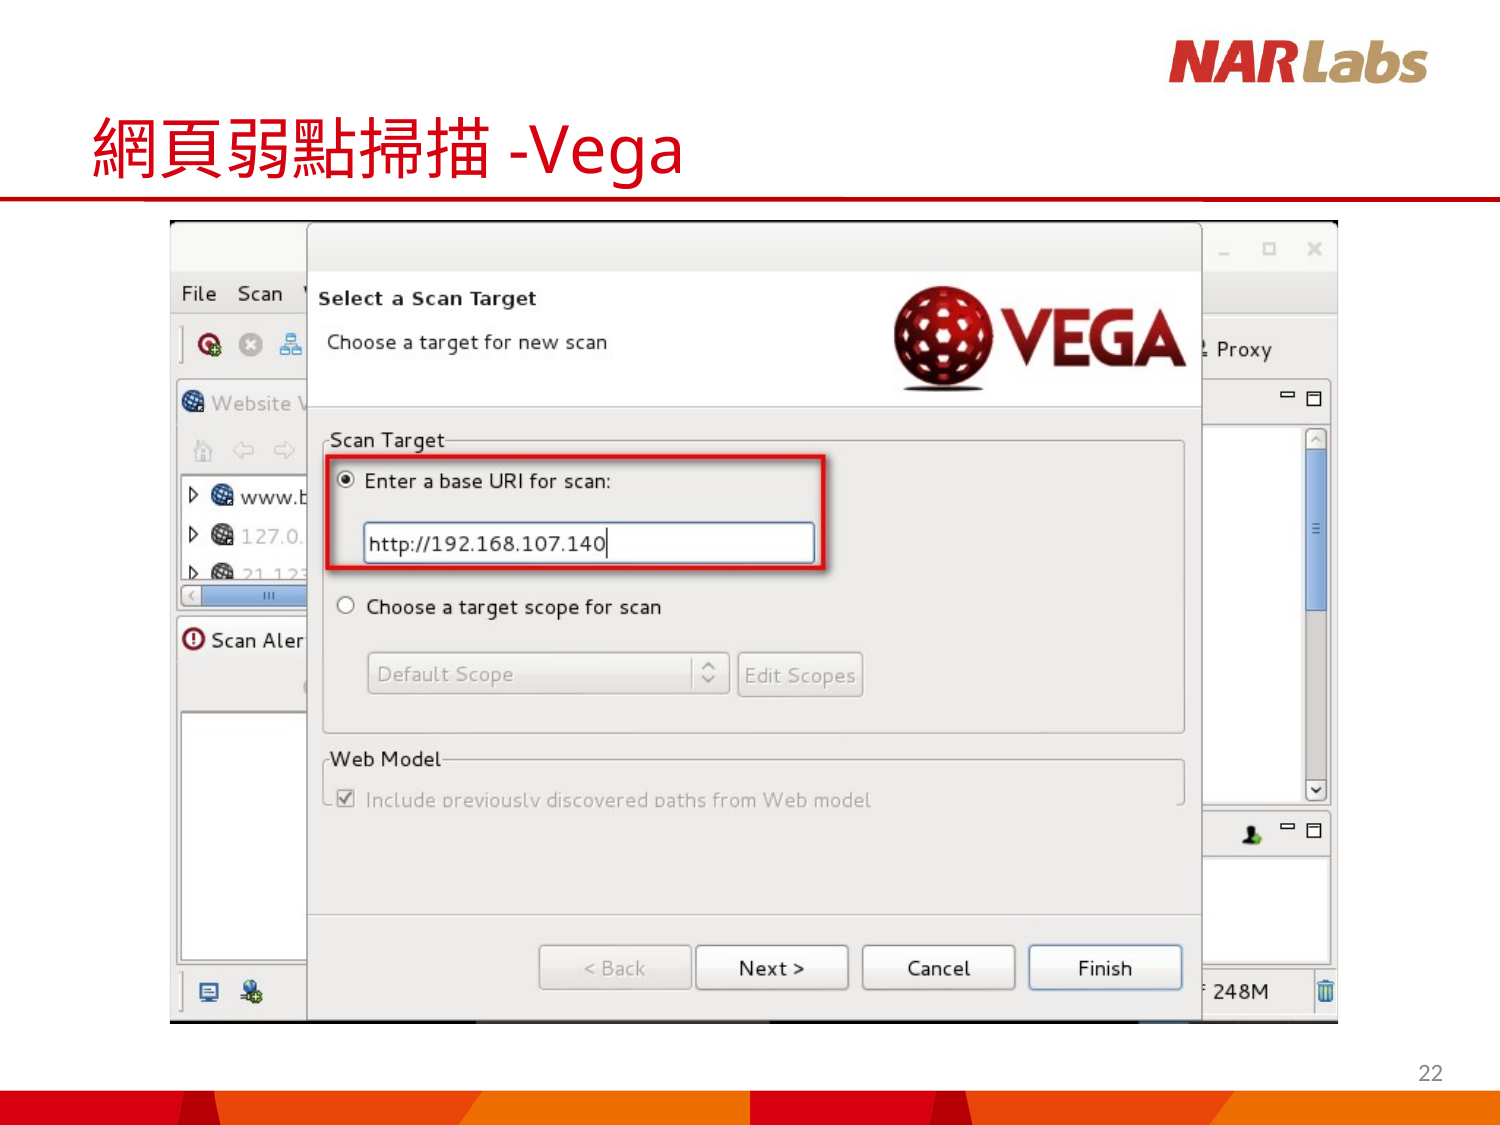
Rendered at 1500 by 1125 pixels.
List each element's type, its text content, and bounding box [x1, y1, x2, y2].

text_box [170, 220, 1338, 1023]
title 網頁弱點掃描-Vega [89, 107, 1411, 189]
text_box 21 [1414, 1056, 1448, 1090]
